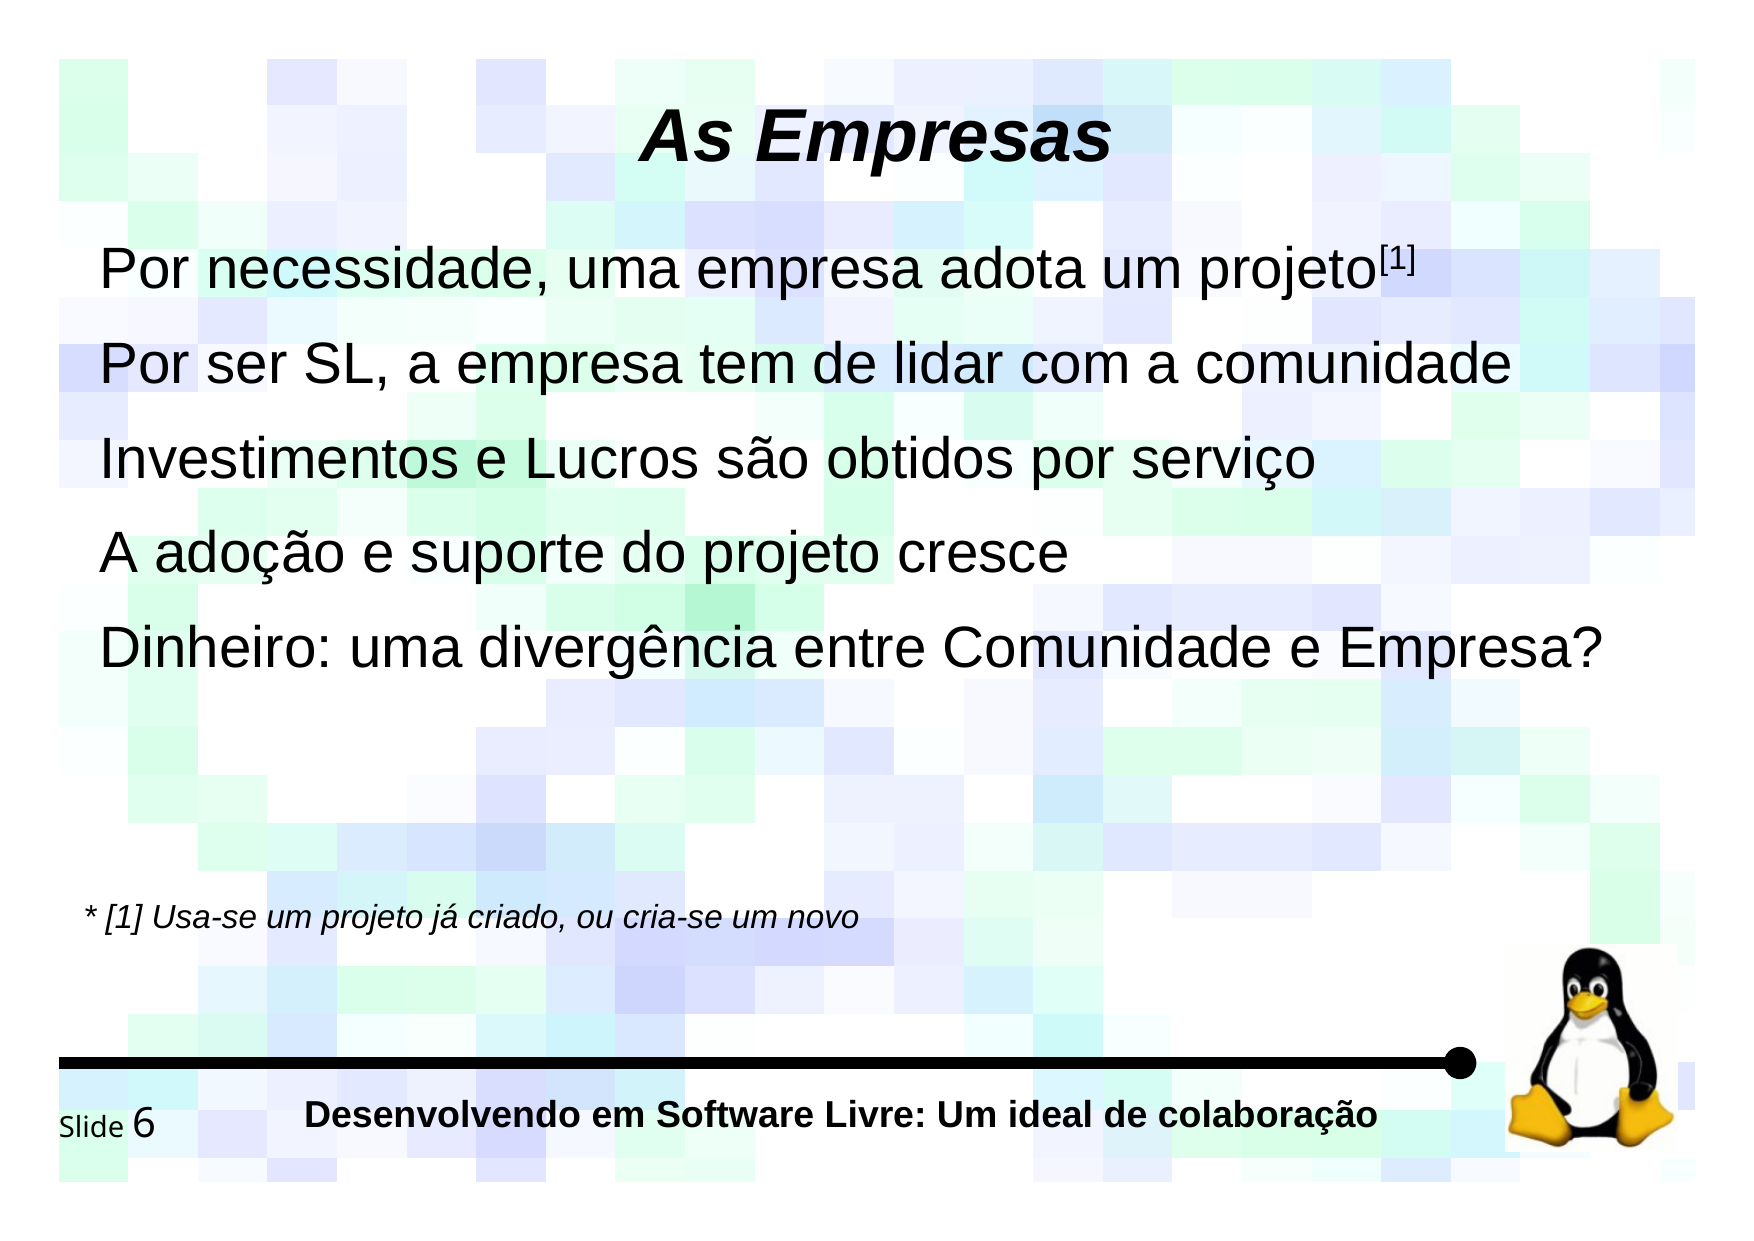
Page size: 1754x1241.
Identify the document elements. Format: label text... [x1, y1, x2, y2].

picture [1505, 1004, 1678, 1152]
list Por necessidade, uma empresa adota um projeto[1] Por ser SL, a empresa tem de lidar com a comunidade Investimentos e Lucros são obtidos por serviço A adoção e suporte do projeto cresce Dinheiro: uma divergência entre Comunidade e Empresa? * [1] Usa-se um projeto já criado, ou cria-se um novo [71, 236, 1695, 1004]
title As Empresas [59, 64, 1695, 207]
